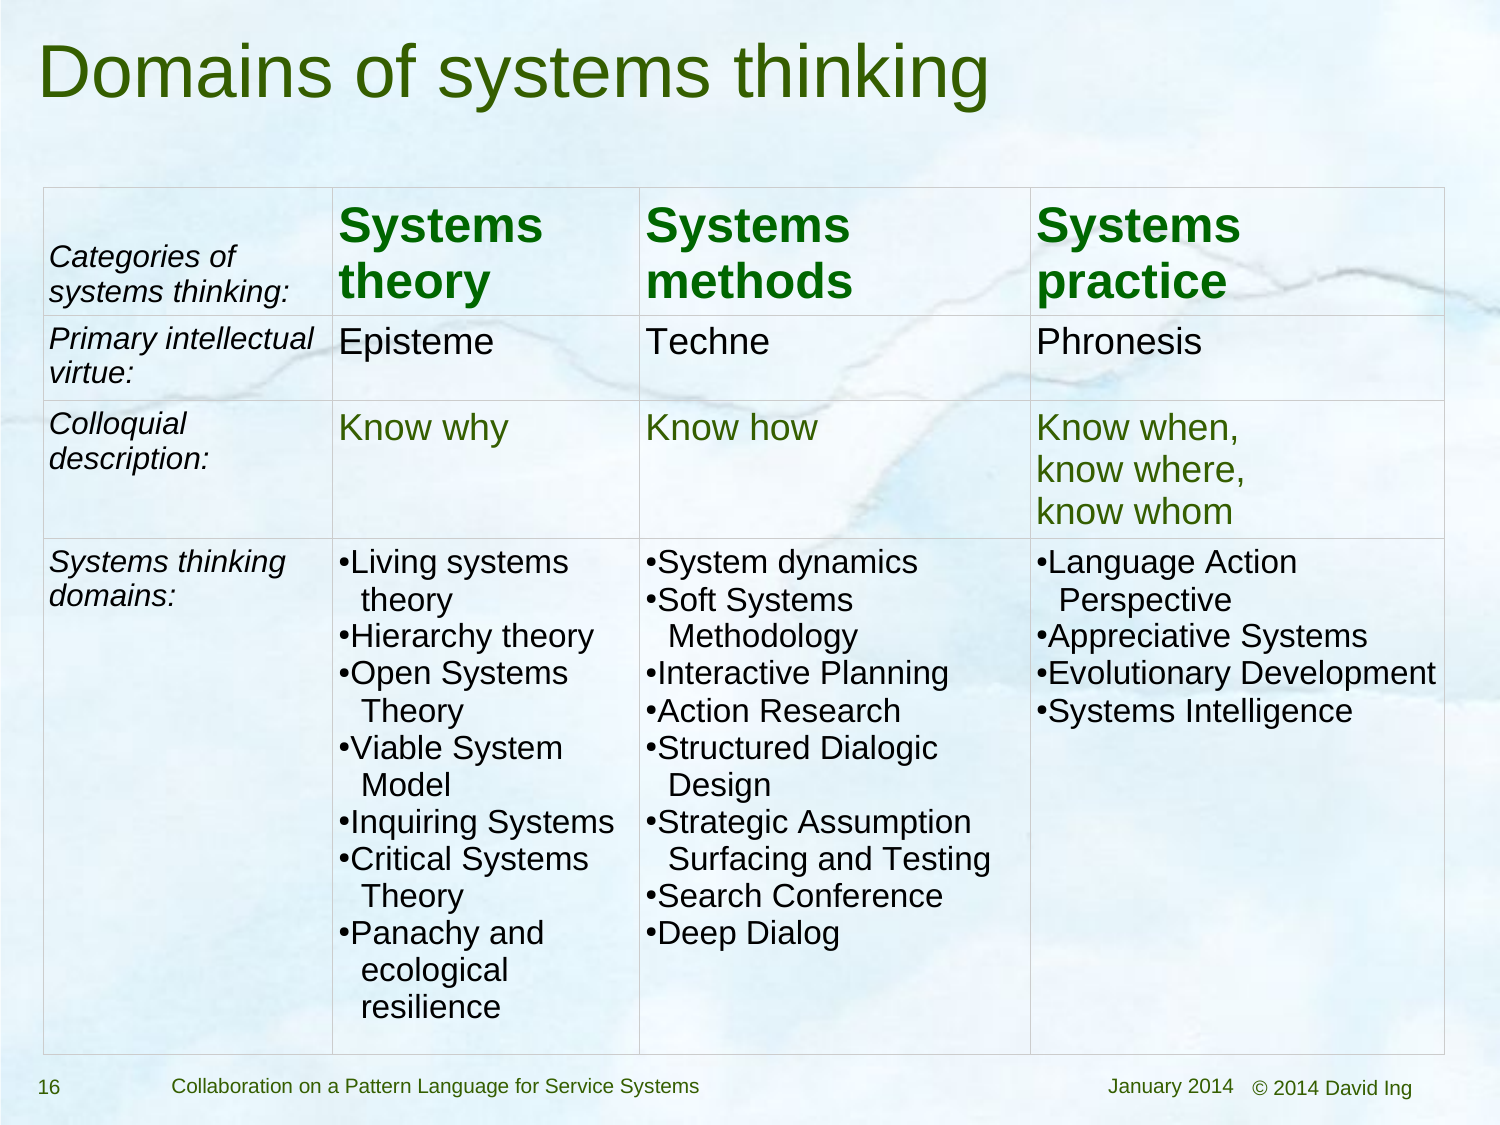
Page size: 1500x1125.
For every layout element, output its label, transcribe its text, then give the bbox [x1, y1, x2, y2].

table_cell Know why [333, 401, 639, 538]
table_cell Primary intellectual virtue: [44, 316, 332, 400]
table_header Categories of systems thinking: [44, 188, 332, 315]
table_cell Colloquial description: [44, 401, 332, 538]
table_cell System dynamics Soft Systems Methodology Interactive Planning Action Research Structured Dialogic Design Strategic Assumption Surfacing and Testing Search Conference Deep Dialog [640, 539, 1030, 1054]
table_cell Know how [640, 401, 1030, 538]
table_cell Systems thinking domains: [44, 539, 332, 1054]
table_cell Language Action Perspective Appreciative Systems Evolutionary Development Systems Intelligence [1031, 539, 1444, 1054]
title Domains of systems thinking [37, 37, 1463, 152]
table_cell Techne [640, 316, 1030, 400]
table_cell Phronesis [1031, 316, 1444, 400]
picture [0, 0, 1500, 1125]
table_cell Living systems theory Hierarchy theory Open Systems Theory Viable System Model Inquiring Systems Critical Systems Theory Panachy and ecological resilience [333, 539, 639, 1054]
table_cell Know when, know where, know whom [1031, 401, 1444, 538]
table_header Systems practice [1031, 188, 1444, 315]
table_header Systems methods [640, 188, 1030, 315]
table_cell Episteme [333, 316, 639, 400]
table_header Systems theory [333, 188, 639, 315]
